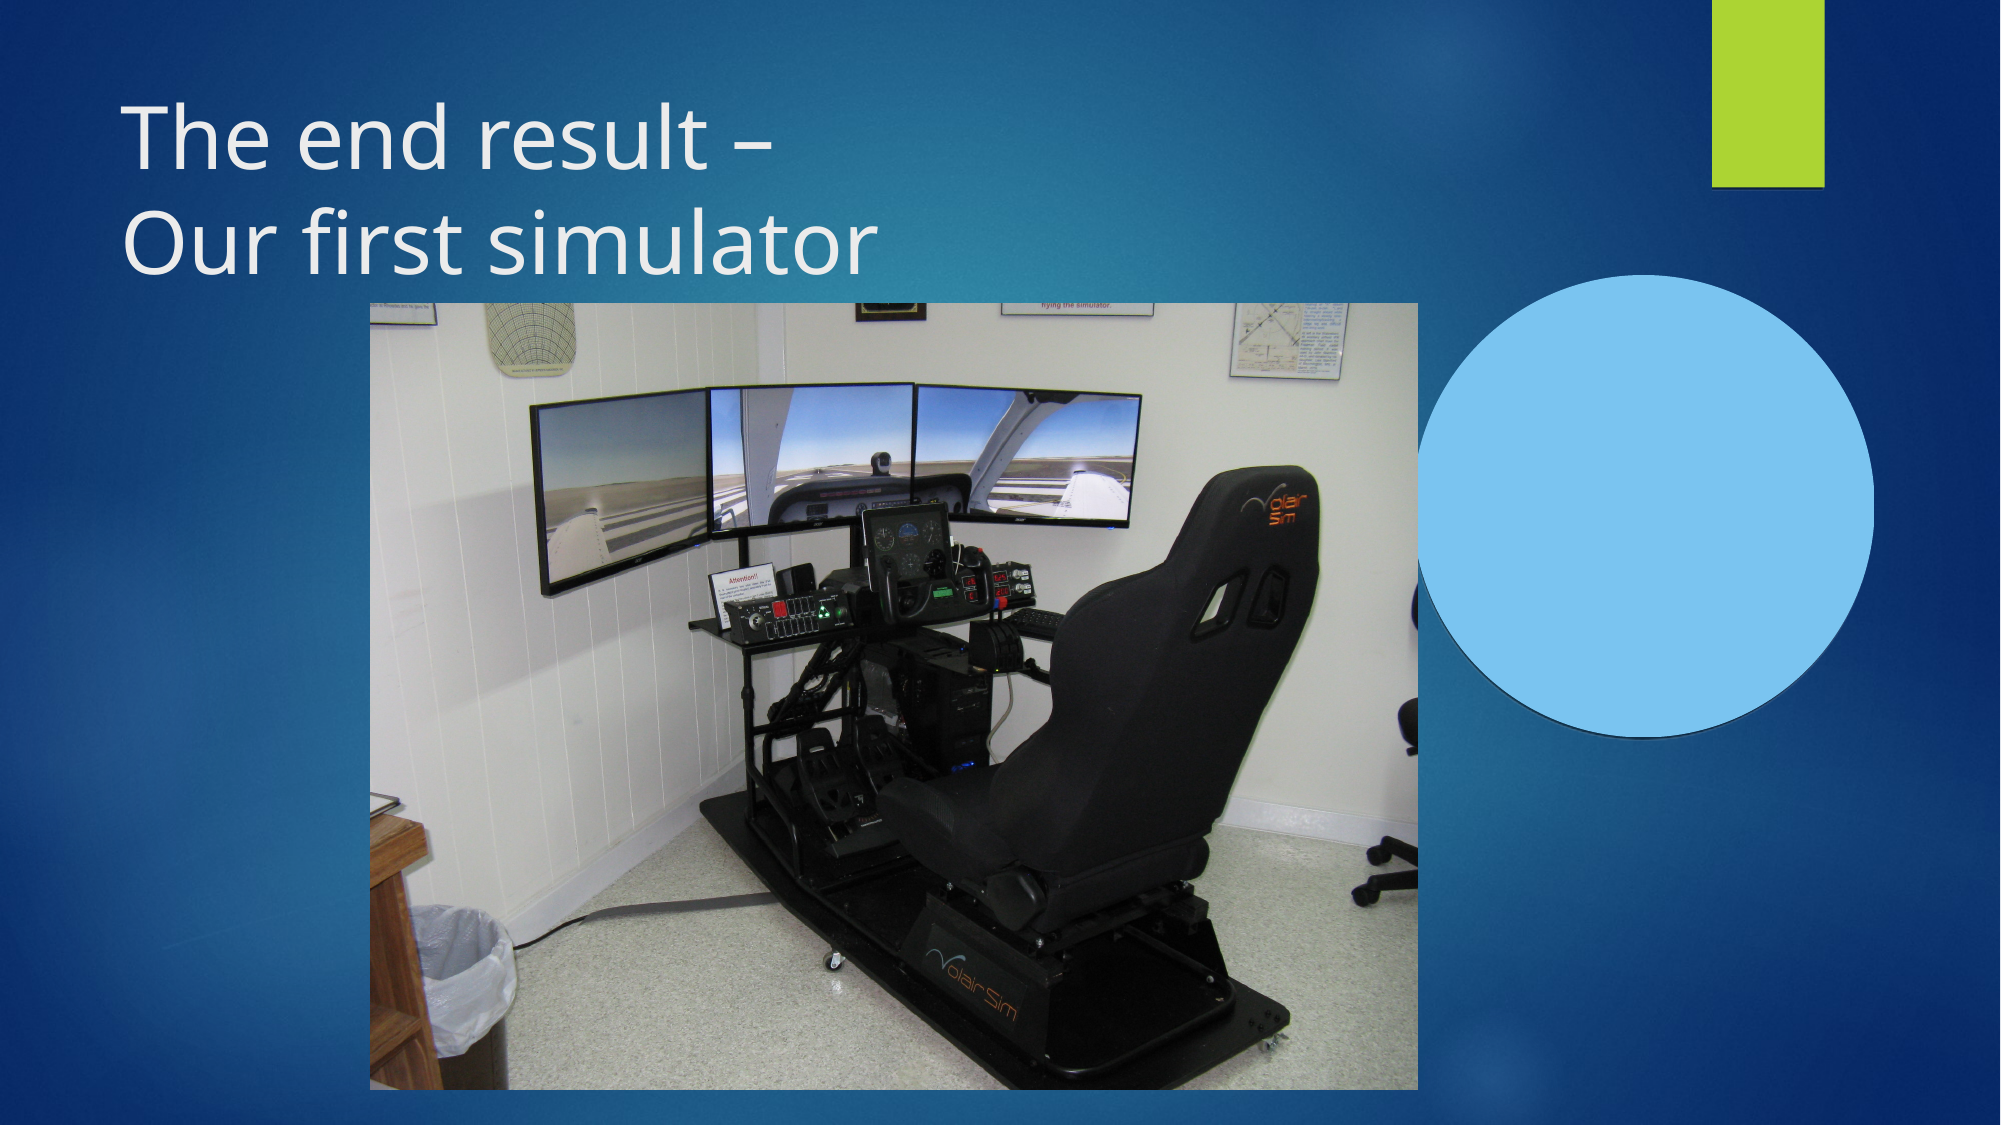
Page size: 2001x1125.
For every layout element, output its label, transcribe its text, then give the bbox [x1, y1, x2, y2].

picture [0, 0, 2001, 1125]
text_box The end result – Our first simulator [105, 74, 1649, 304]
